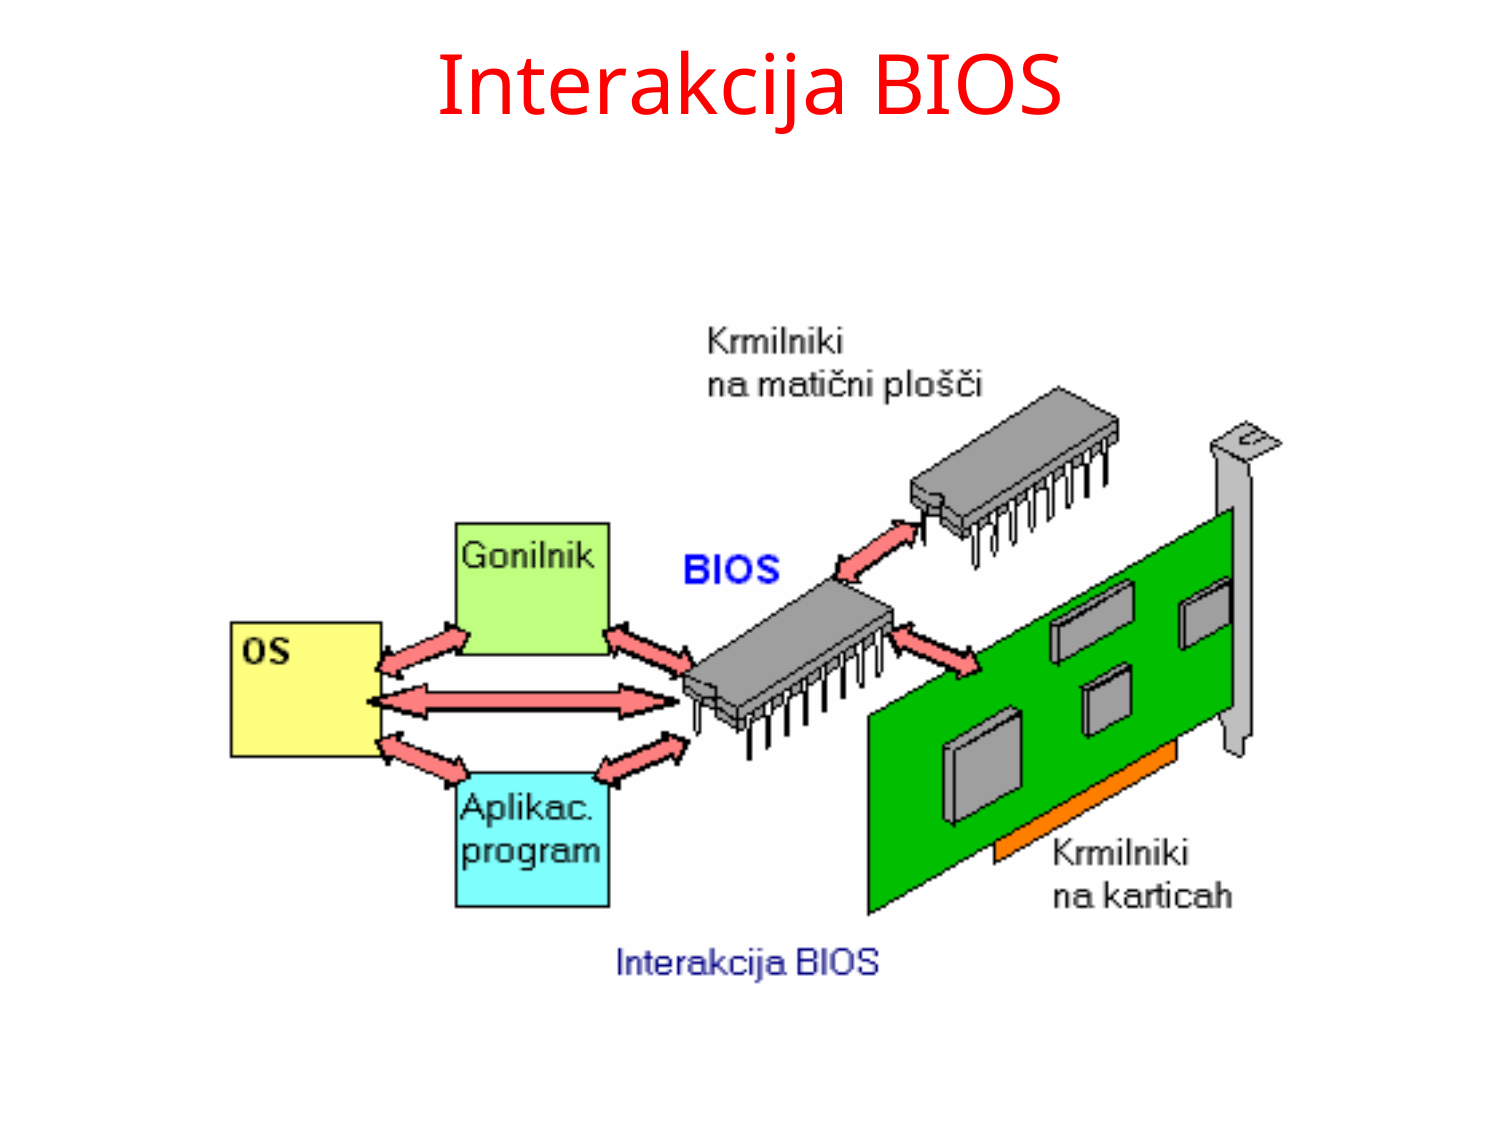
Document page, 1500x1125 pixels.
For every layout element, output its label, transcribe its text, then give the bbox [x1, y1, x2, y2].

title Interakcija BIOS [50, 0, 1452, 163]
picture [212, 274, 1326, 1040]
